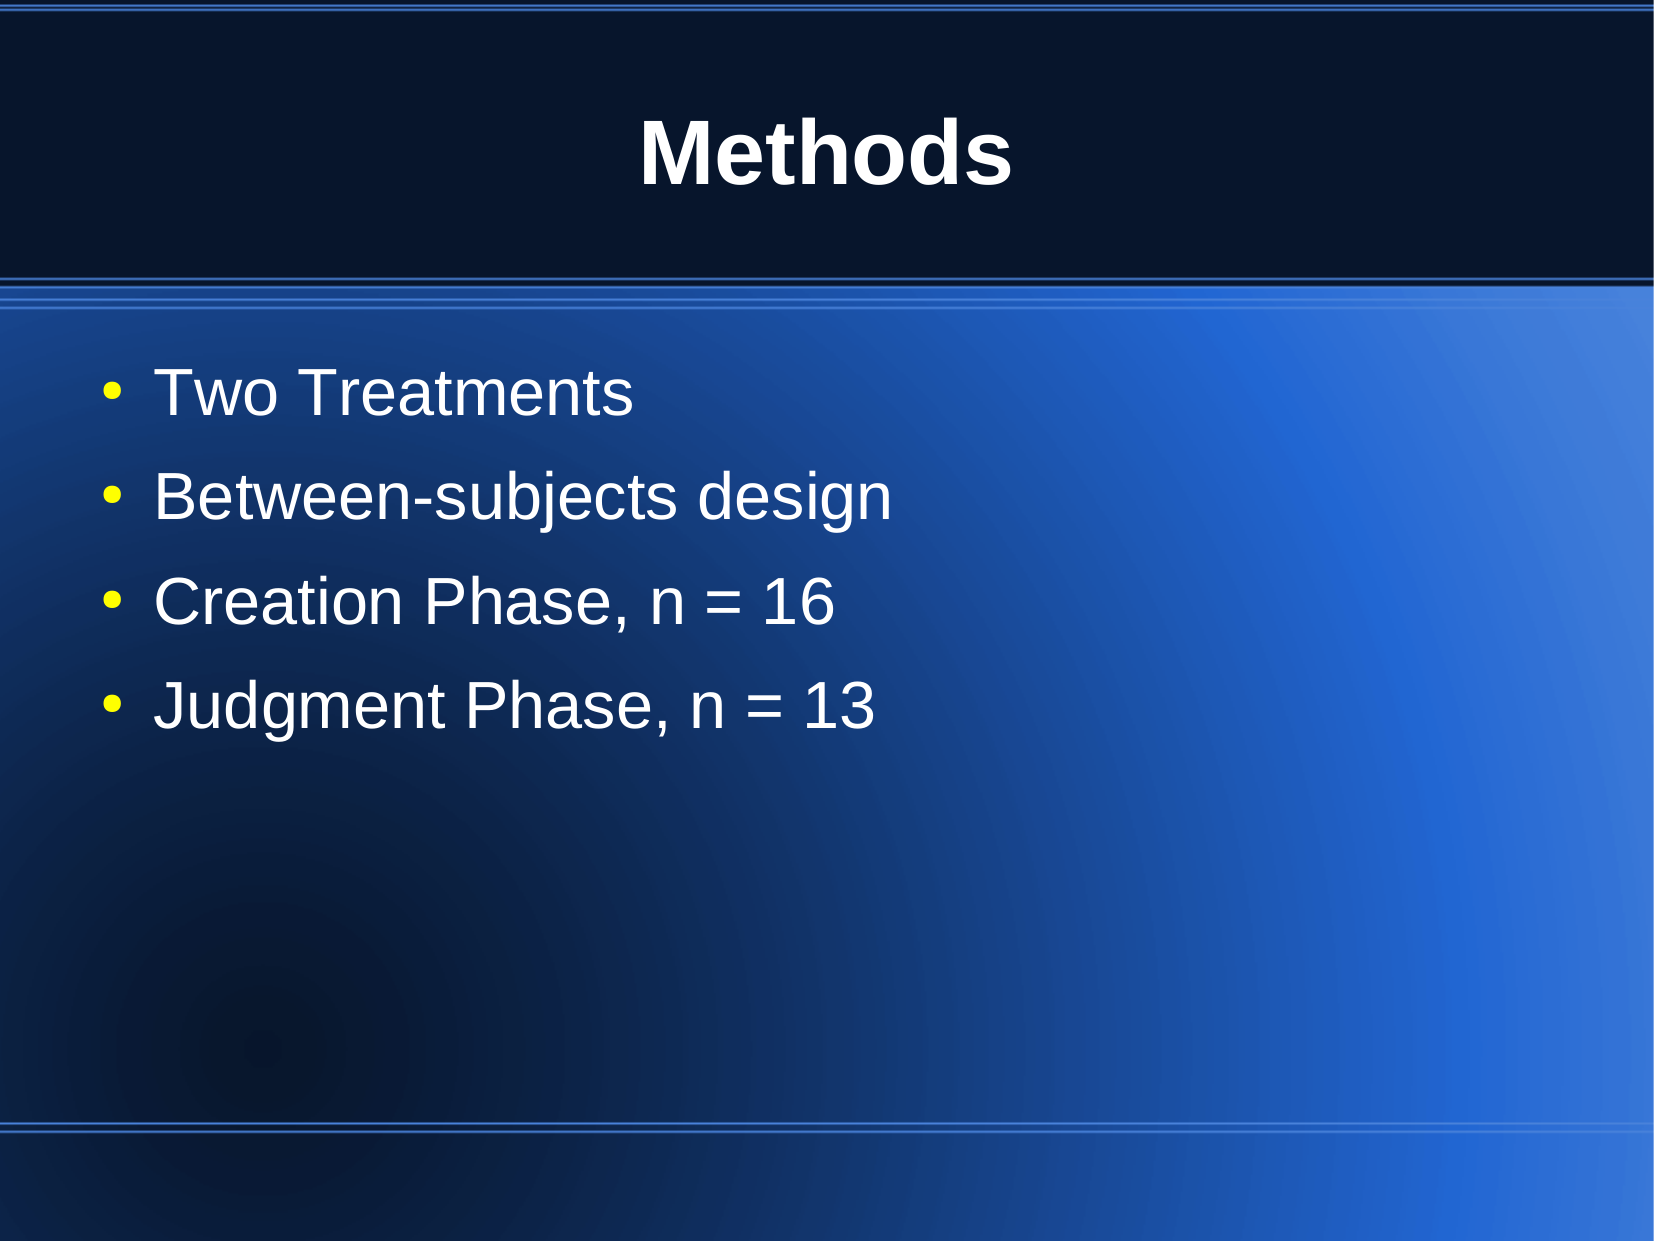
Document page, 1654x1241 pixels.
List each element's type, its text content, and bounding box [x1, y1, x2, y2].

title Methods [82, 49, 1571, 257]
picture [0, 0, 1654, 1241]
list Two Treatments Between-subjects design Creation Phase, n = 16 Judgment Phase, n = 13 [82, 355, 1571, 1058]
